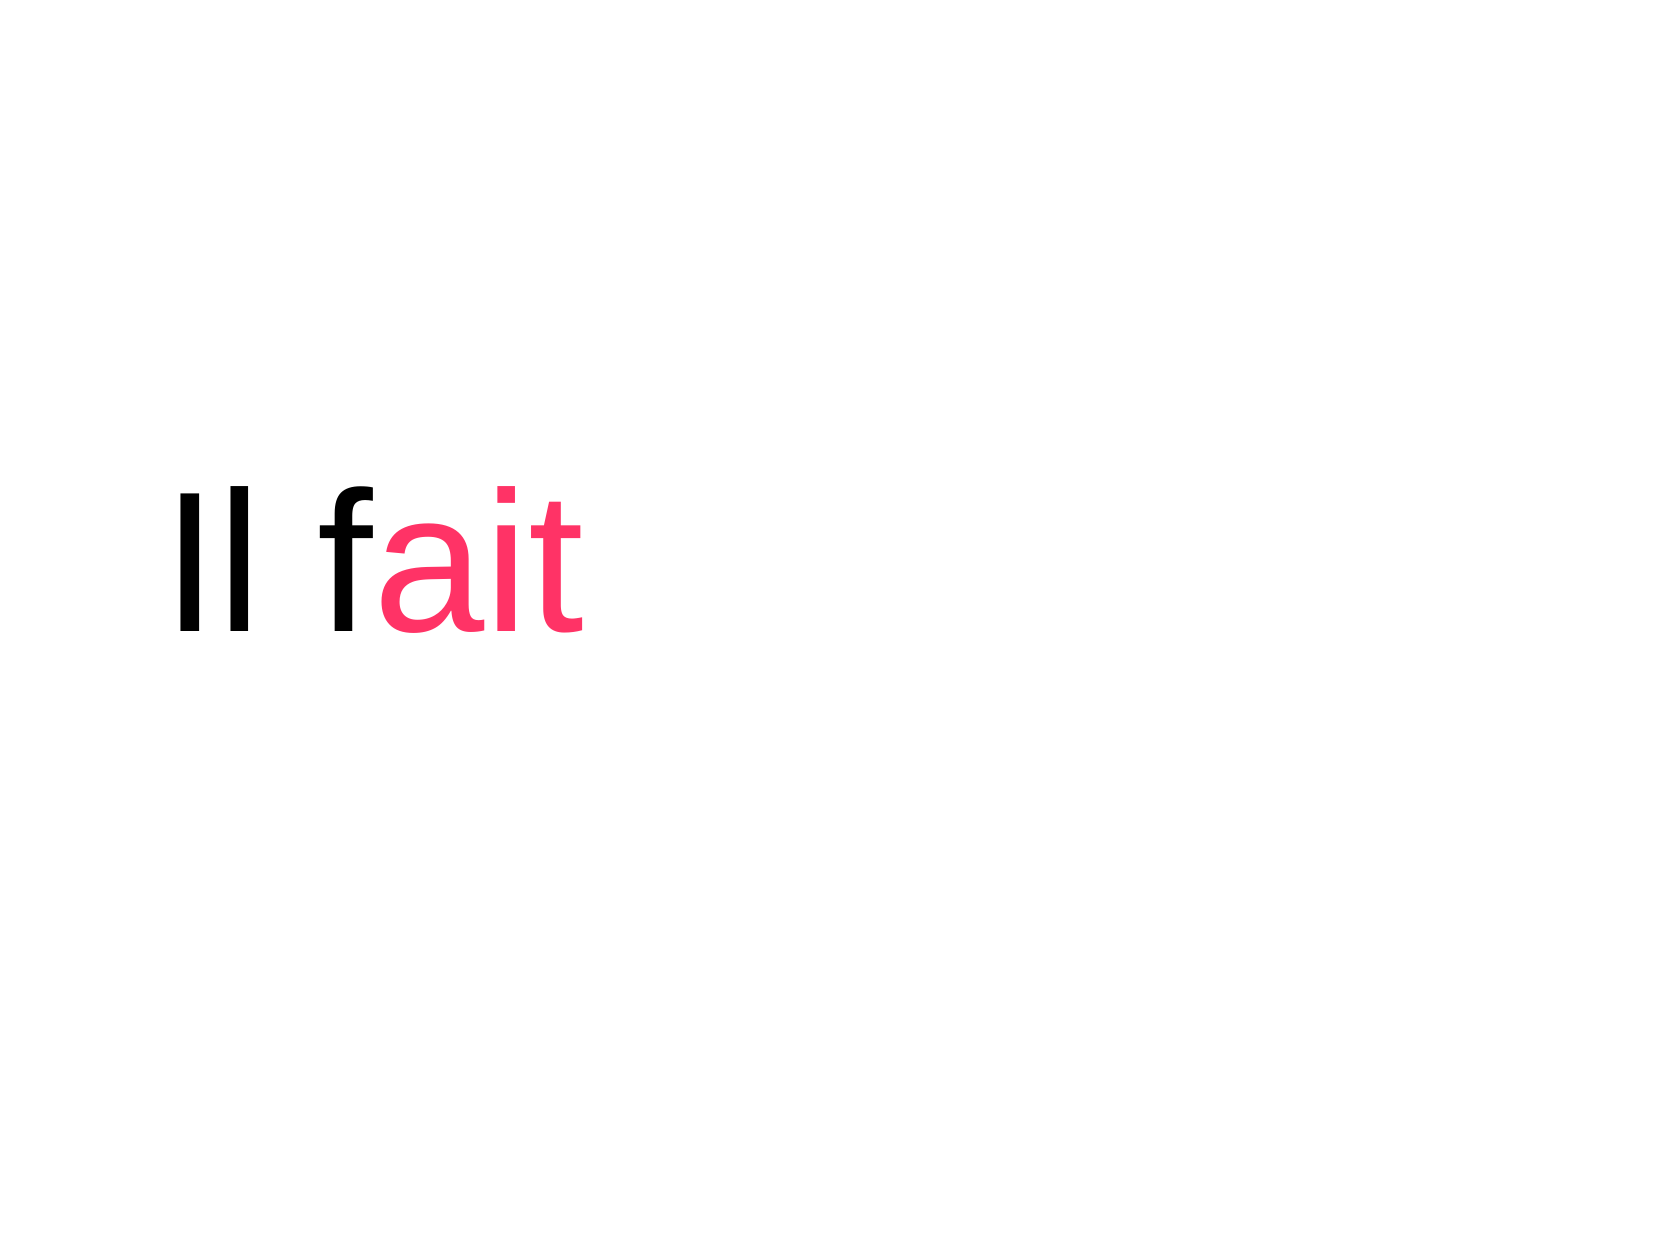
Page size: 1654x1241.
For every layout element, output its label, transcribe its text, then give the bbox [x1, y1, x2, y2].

text_box Il fait [147, 442, 1418, 682]
